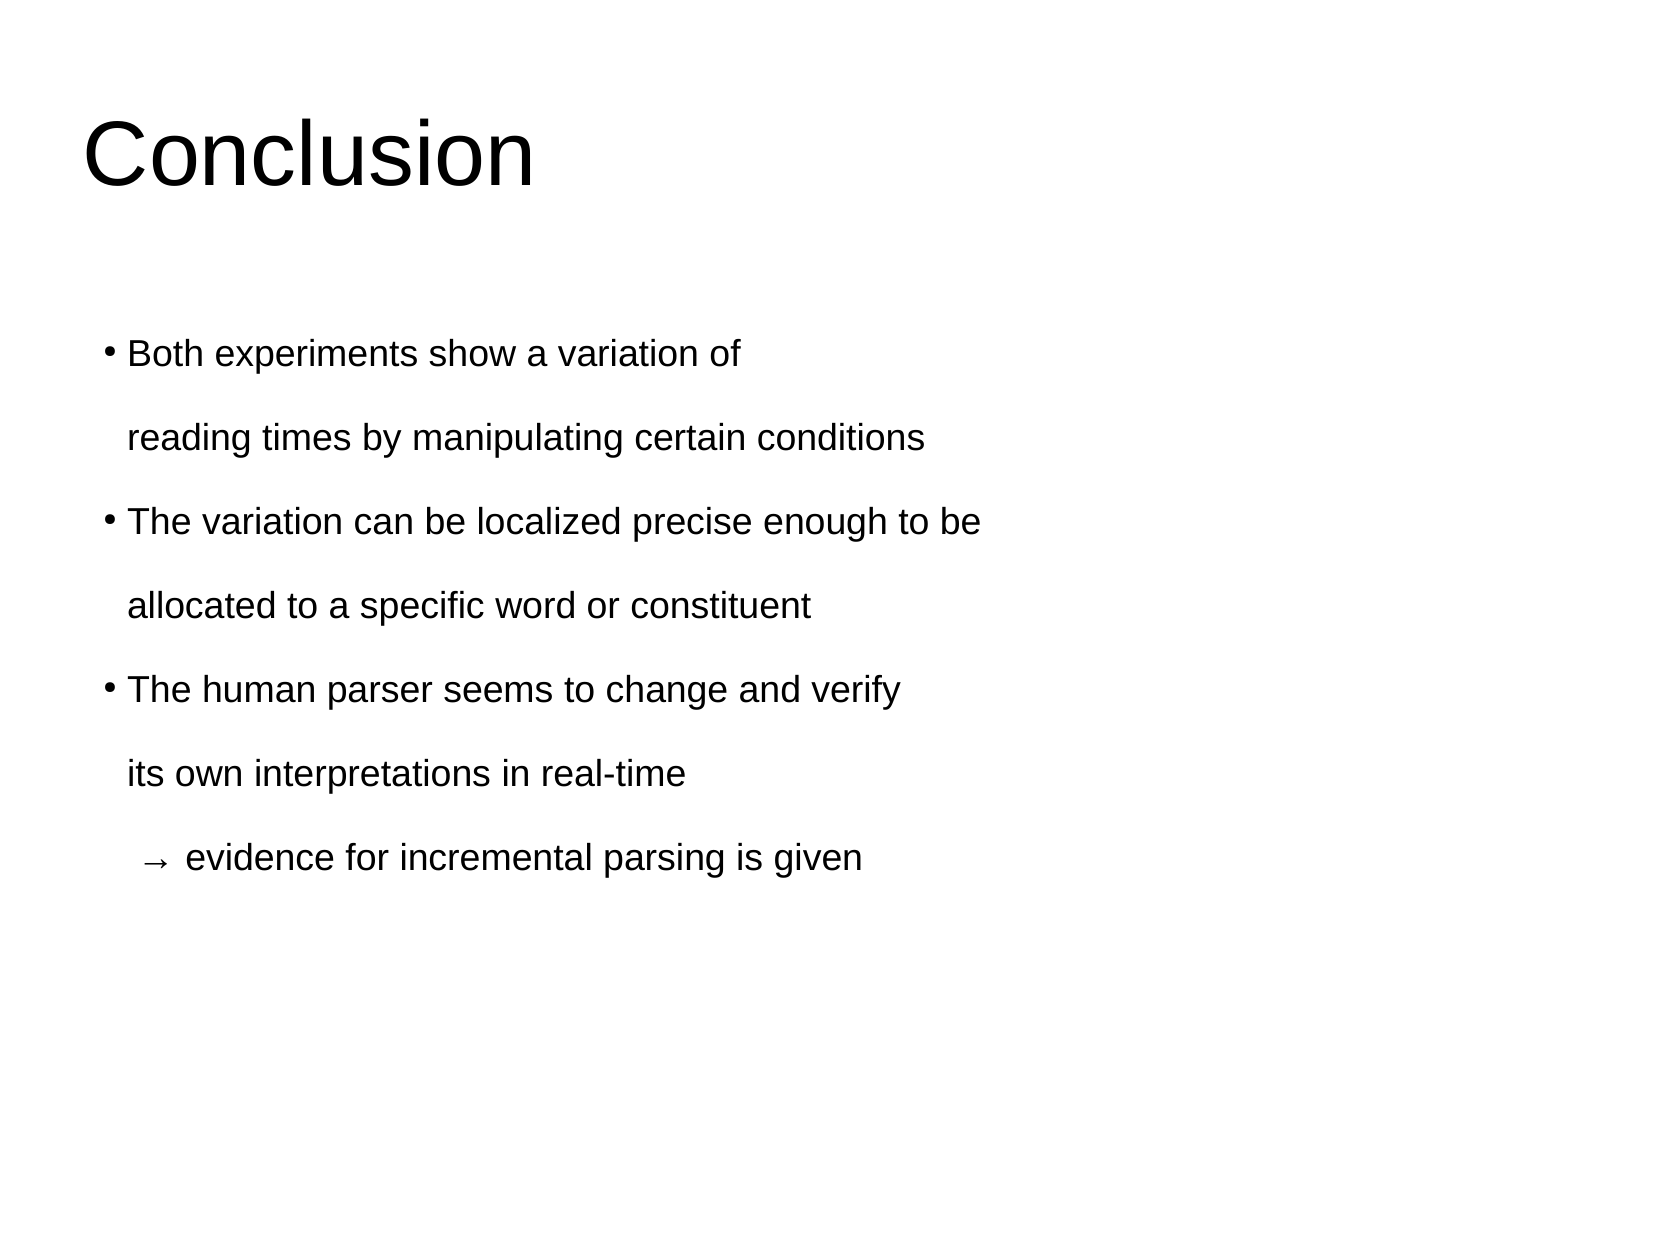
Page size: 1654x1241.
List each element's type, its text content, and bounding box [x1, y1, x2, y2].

text_box Both experiments show a variation of reading times by manipulating certain conditions The variation can be localized precise enough to be allocated to a specific word or constituent The human parser seems to change and verify its own interpretations in real-time → evidence for incremental parsing is given [88, 324, 1063, 887]
title Conclusion [82, 49, 1572, 257]
